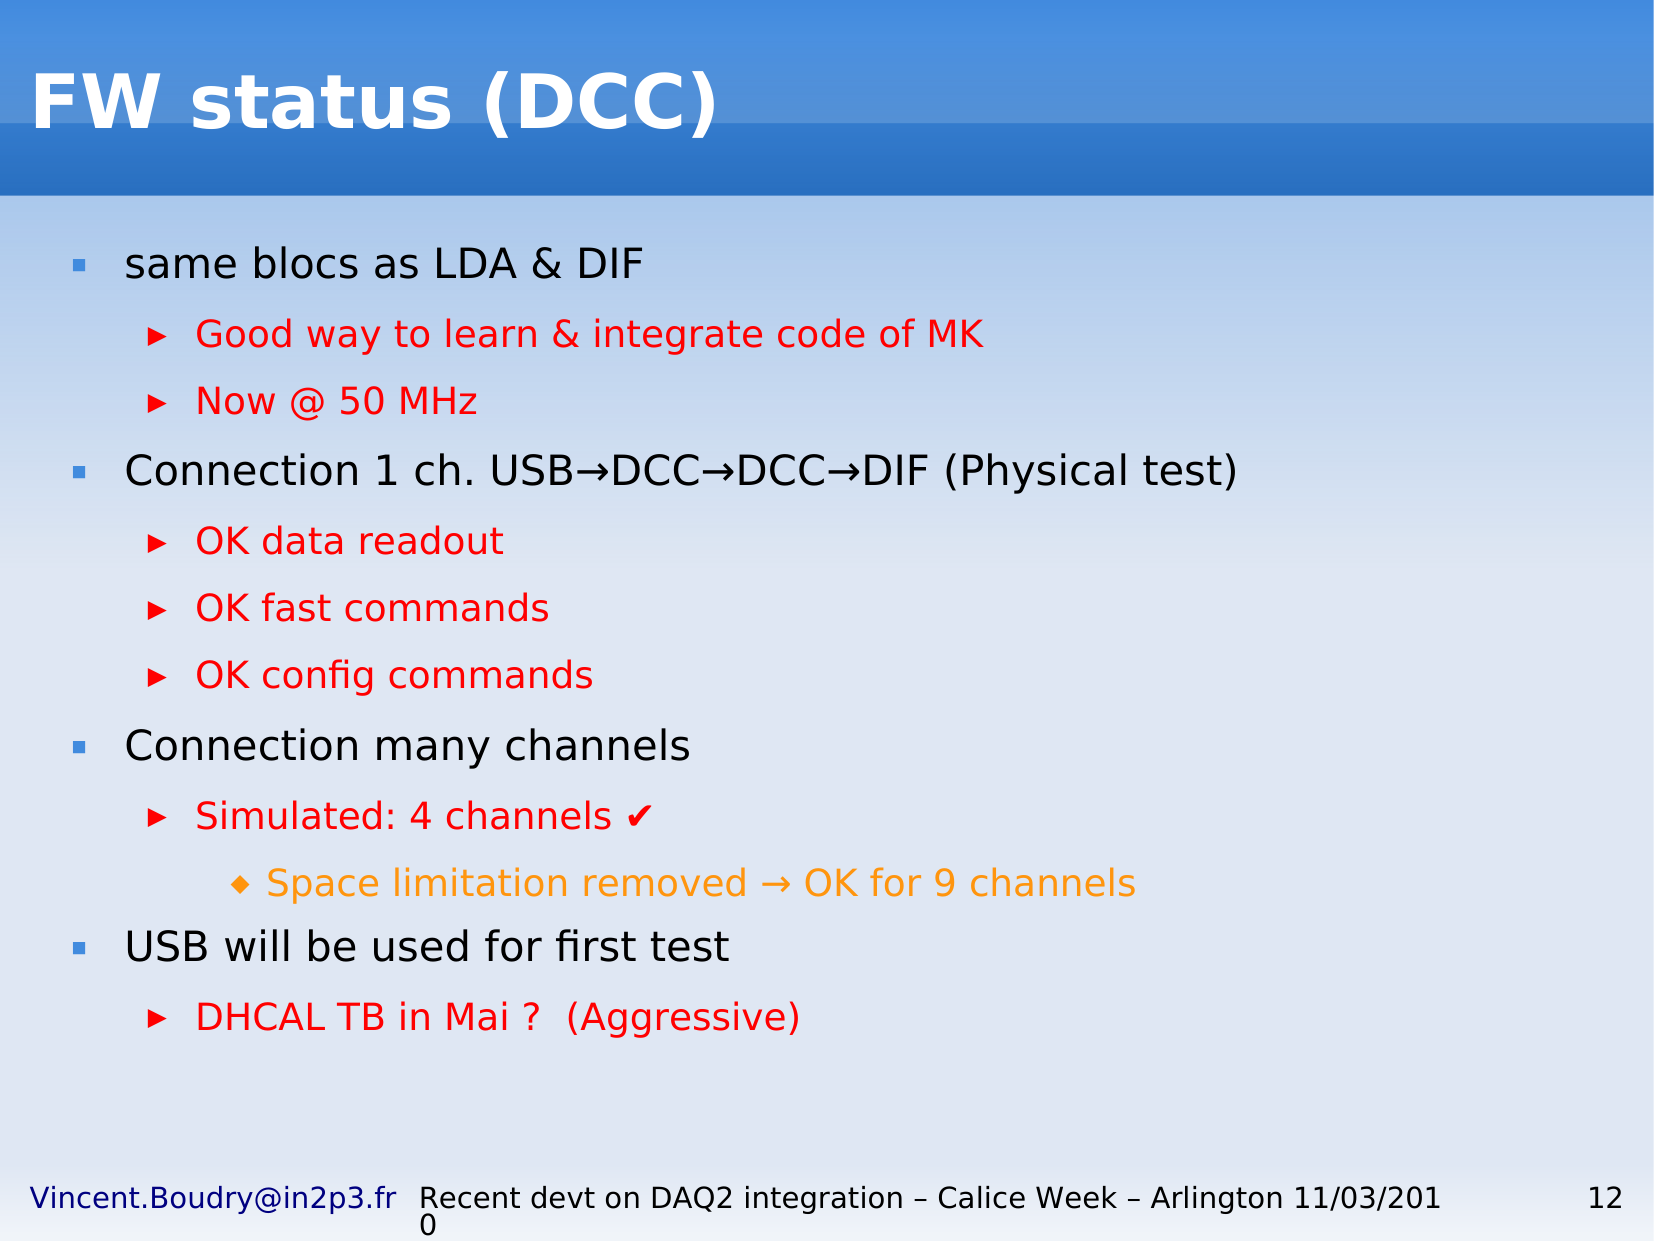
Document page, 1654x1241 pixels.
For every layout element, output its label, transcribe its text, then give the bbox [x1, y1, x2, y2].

title FW status (DCC) [29, 7, 1654, 200]
picture [0, 0, 1654, 1241]
list same blocs as LDA & DIF Good way to learn & integrate code of MK Now @ 50 MHz Connection 1 ch. USB→DCC→DCC→DIF (Physical test) OK data readout OK fast commands OK config commands Connection many channels Simulated: 4 channels ✔ Space limitation removed → OK for 9 channels USB will be used for first test DHCAL TB in Mai ? (Aggressive) [53, 240, 1589, 1141]
